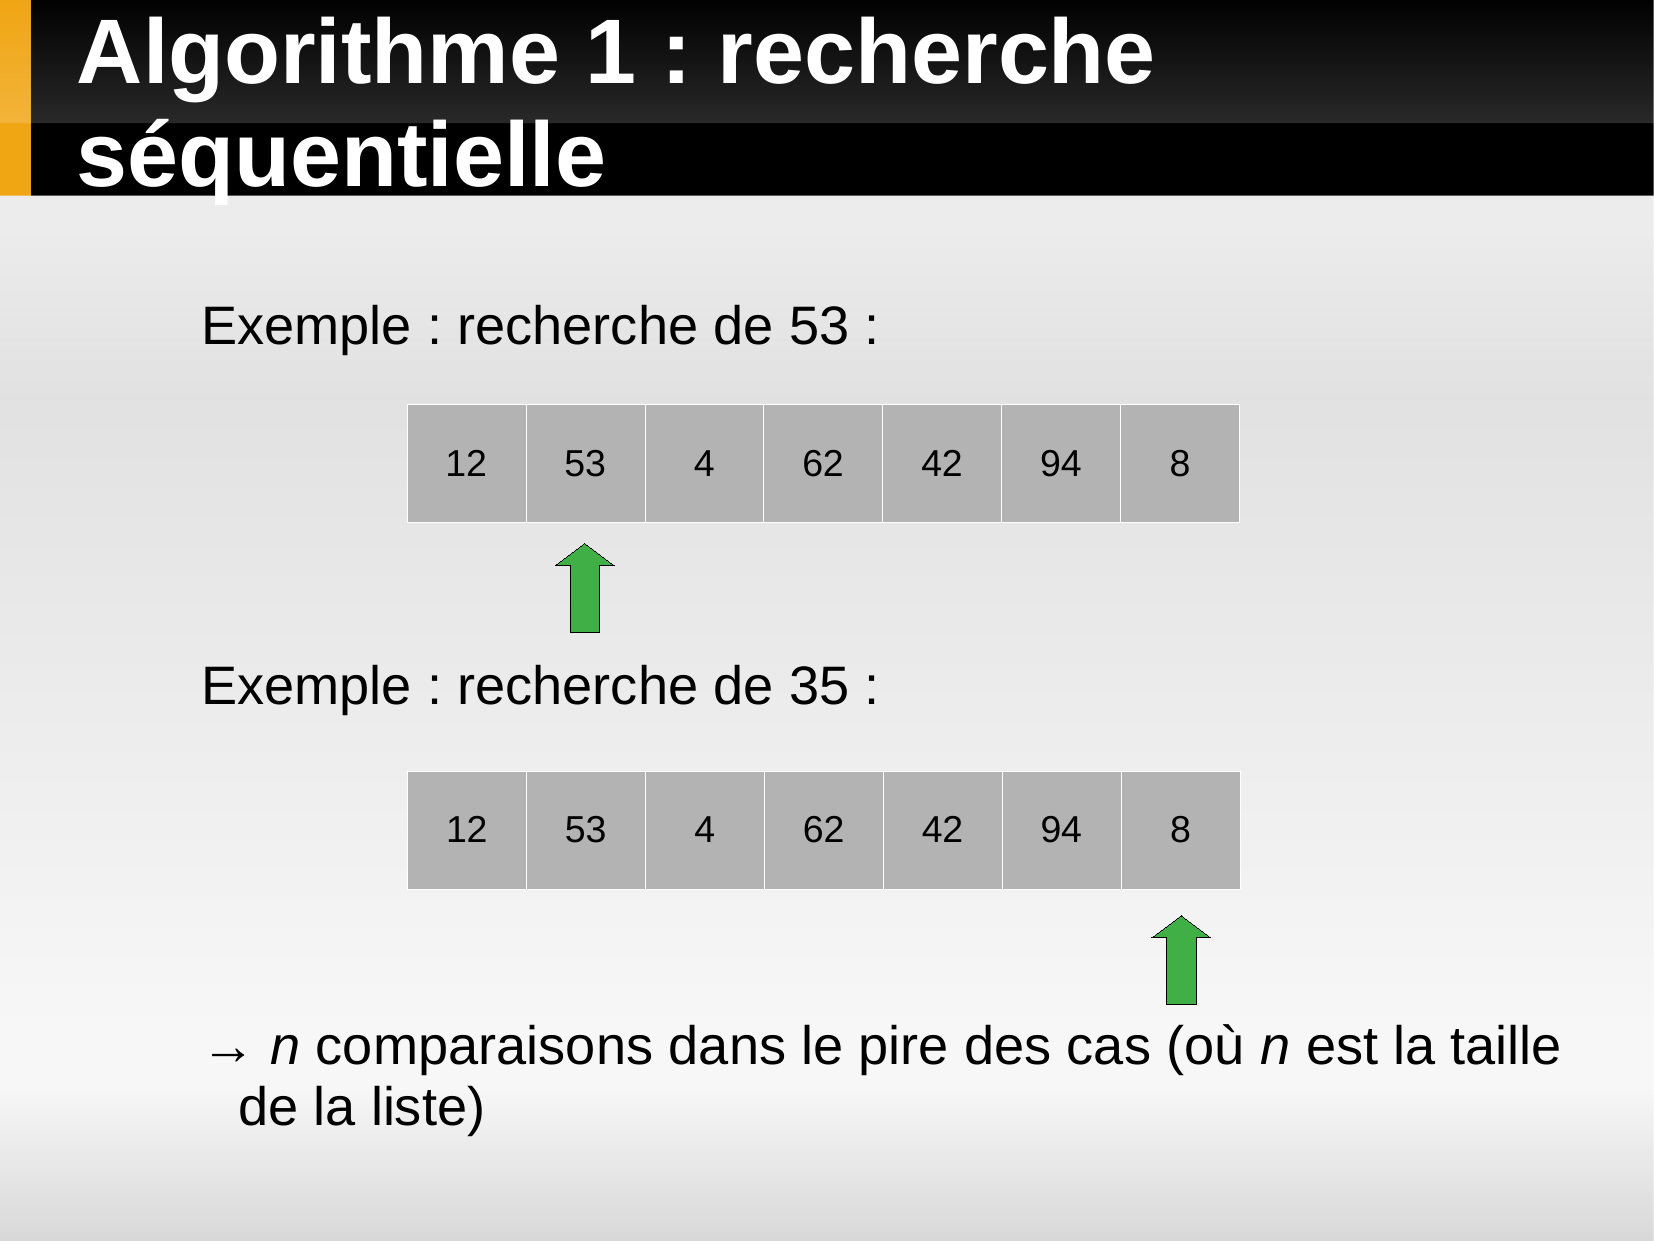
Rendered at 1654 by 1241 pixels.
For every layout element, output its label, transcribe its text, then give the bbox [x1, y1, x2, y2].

table_header 62 [765, 772, 883, 889]
table_header 53 [527, 772, 645, 889]
table_header 12 [408, 405, 526, 522]
table_header 62 [764, 405, 882, 522]
table_header 8 [1121, 405, 1239, 522]
table_header 4 [646, 772, 764, 889]
table_header 8 [1122, 772, 1240, 889]
table_header 53 [527, 405, 645, 522]
table_header 12 [408, 772, 526, 889]
table_header 94 [1002, 405, 1120, 522]
table_header 42 [883, 405, 1001, 522]
list Exemple : recherche de 53 : Exemple : recherche de 35 : → n comparaisons dans le pire des cas (où n est la taille de la liste) [88, 295, 1577, 1227]
text_box [555, 543, 615, 633]
table_header 42 [884, 772, 1002, 889]
table_header 94 [1003, 772, 1121, 889]
text_box [1151, 915, 1211, 1005]
title Algorithme 1 : recherche séquentielle [76, 0, 1565, 208]
picture [0, 0, 1654, 1241]
table_header 4 [646, 405, 763, 522]
